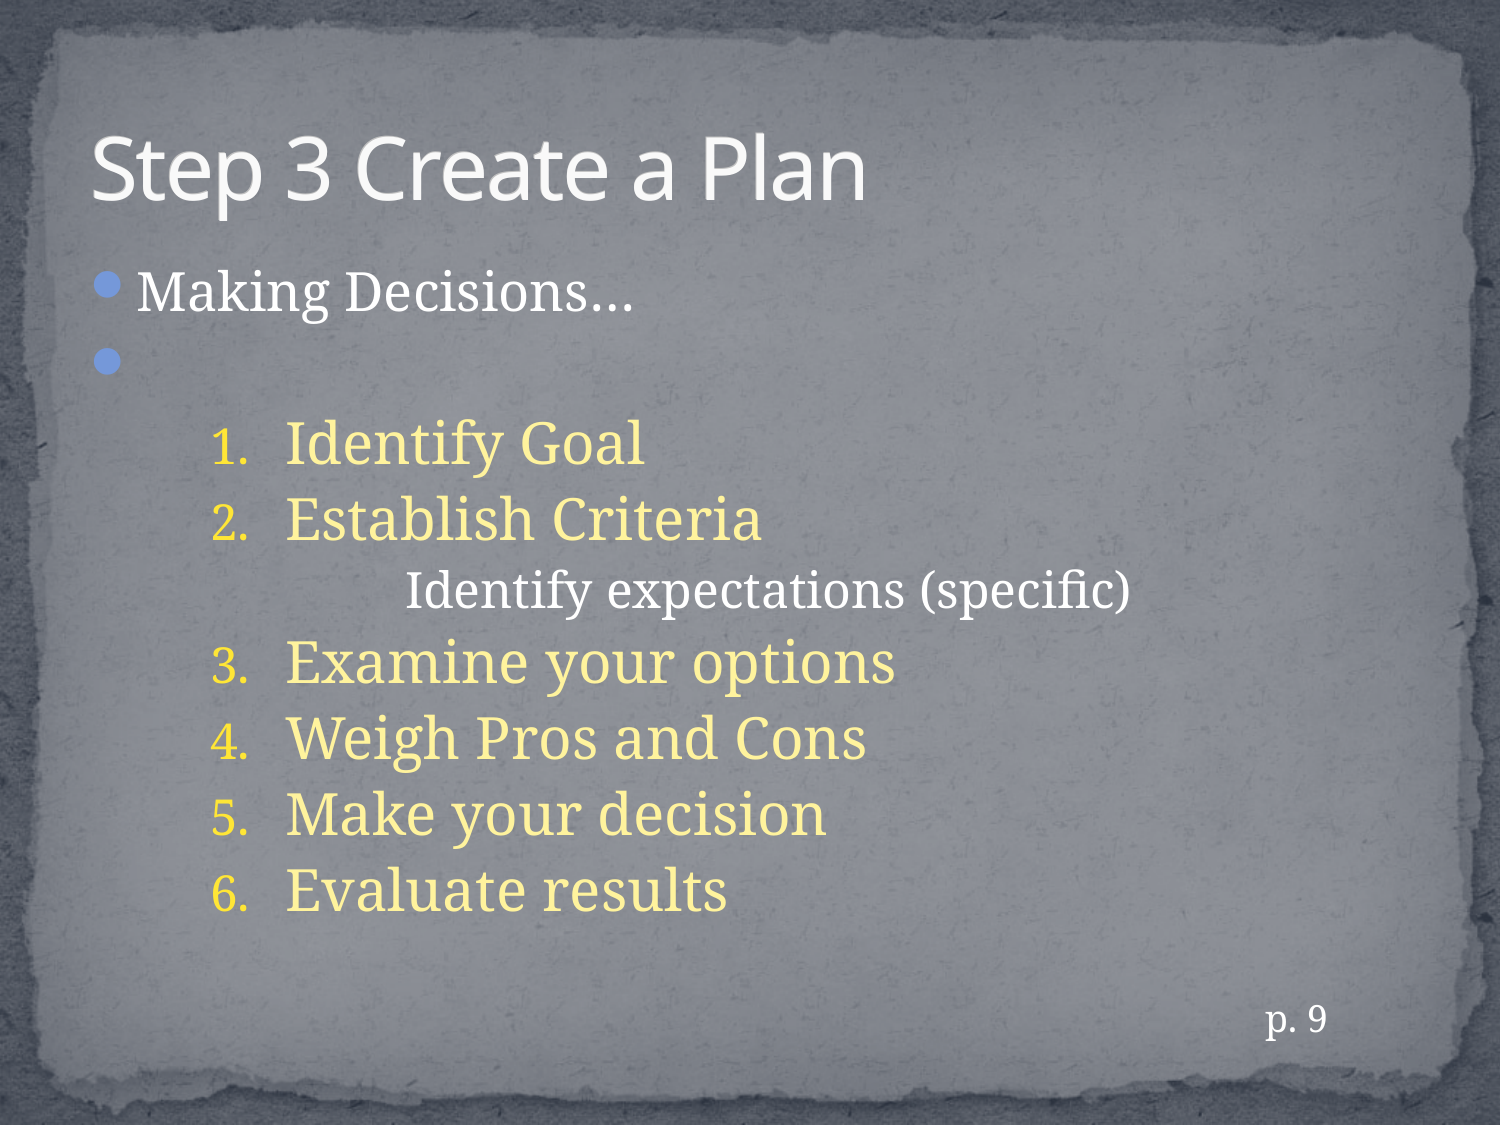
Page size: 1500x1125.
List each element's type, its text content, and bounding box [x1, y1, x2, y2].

list Making Decisions… Identify Goal Establish Criteria Identify expectations (specific) Examine your options Weigh Pros and Cons Make your decision Evaluate results [75, 249, 1426, 1000]
title Step 3 Create a Plan [75, 24, 1426, 225]
text_box p. 9 [1250, 987, 1401, 1049]
